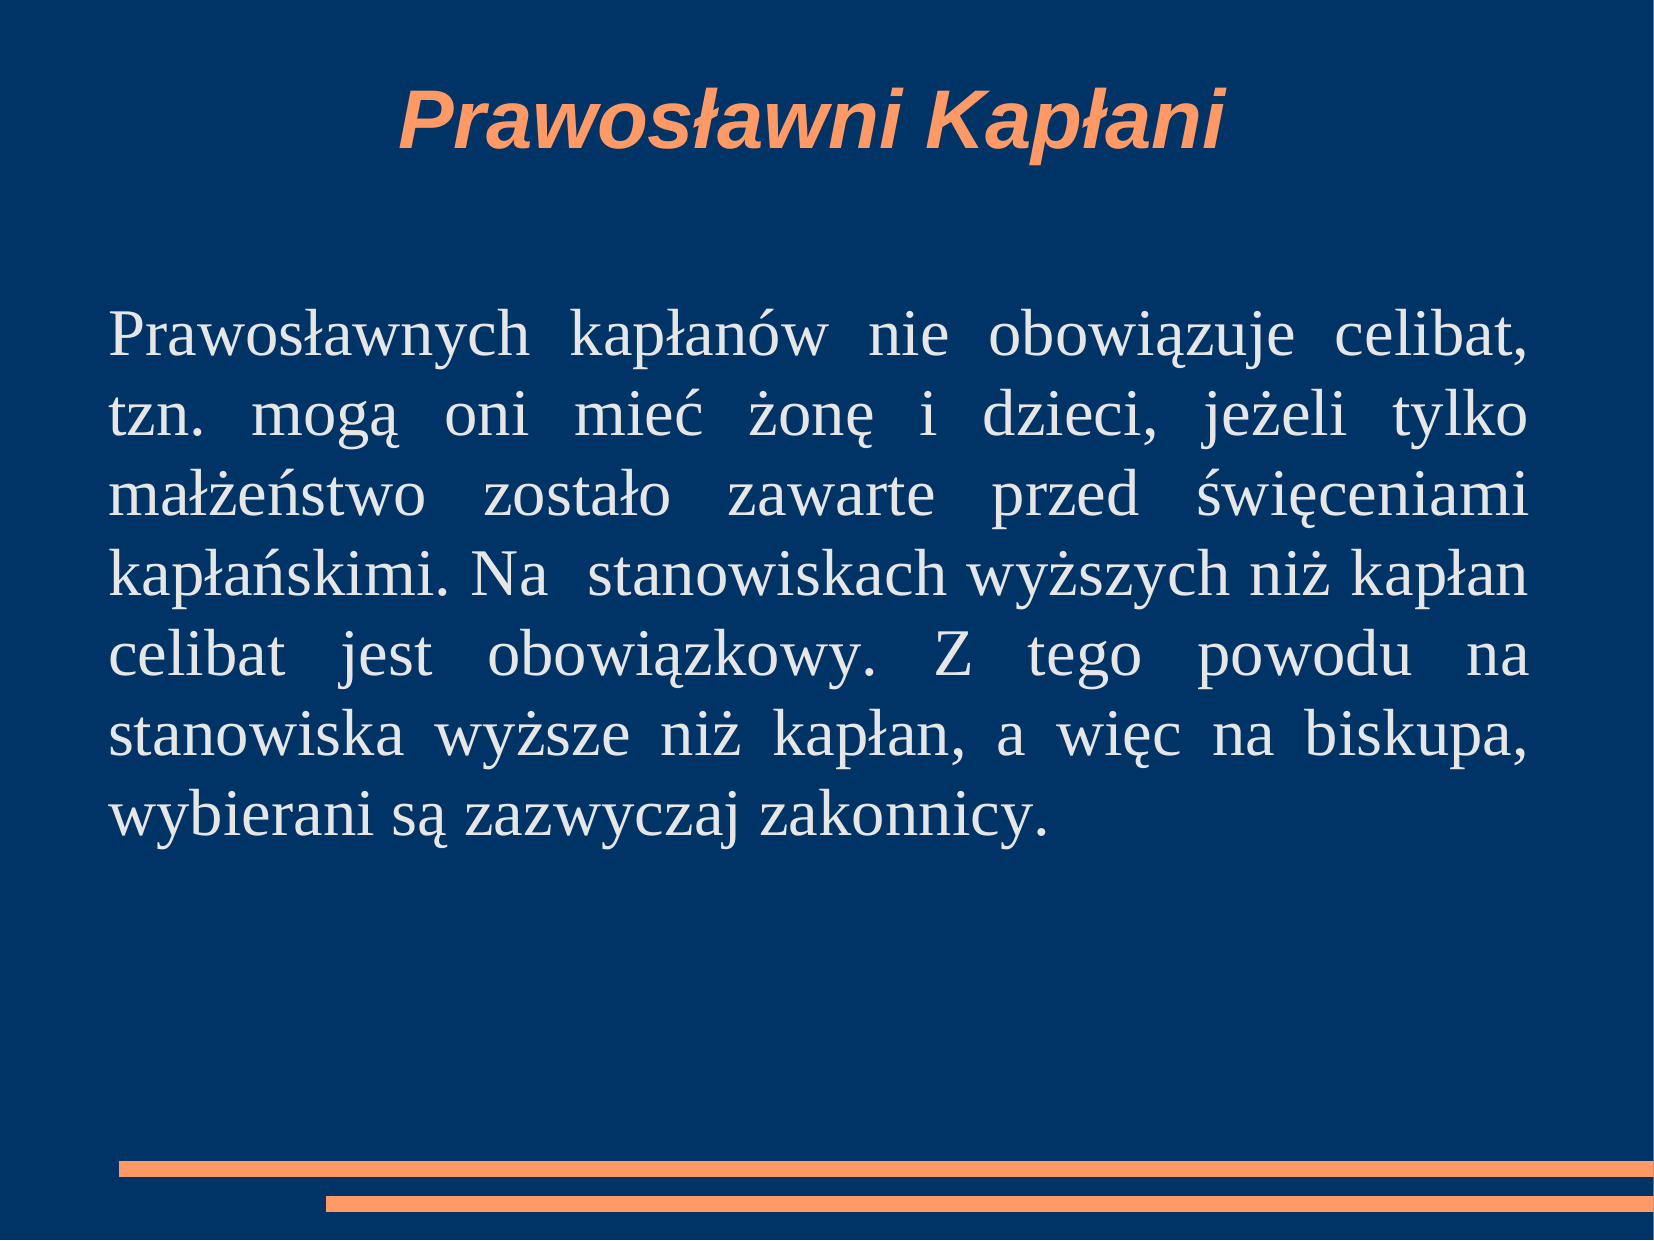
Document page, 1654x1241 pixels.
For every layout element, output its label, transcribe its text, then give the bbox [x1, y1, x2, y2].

title Prawosławni Kapłani [106, 11, 1519, 219]
list Prawosławnych kapłanów nie obowiązuje celibat, tzn. mogą oni mieć żonę i dzieci, jeżeli tylko małżeństwo zostało zawarte przed święceniami kapłańskimi. Na stanowiskach wyższych niż kapłan celibat jest obowiązkowy. Z tego powodu na stanowiska wyższe niż kapłan, a więc na biskupa, wybierani są zazwyczaj zakonnicy. [108, 288, 1548, 1099]
